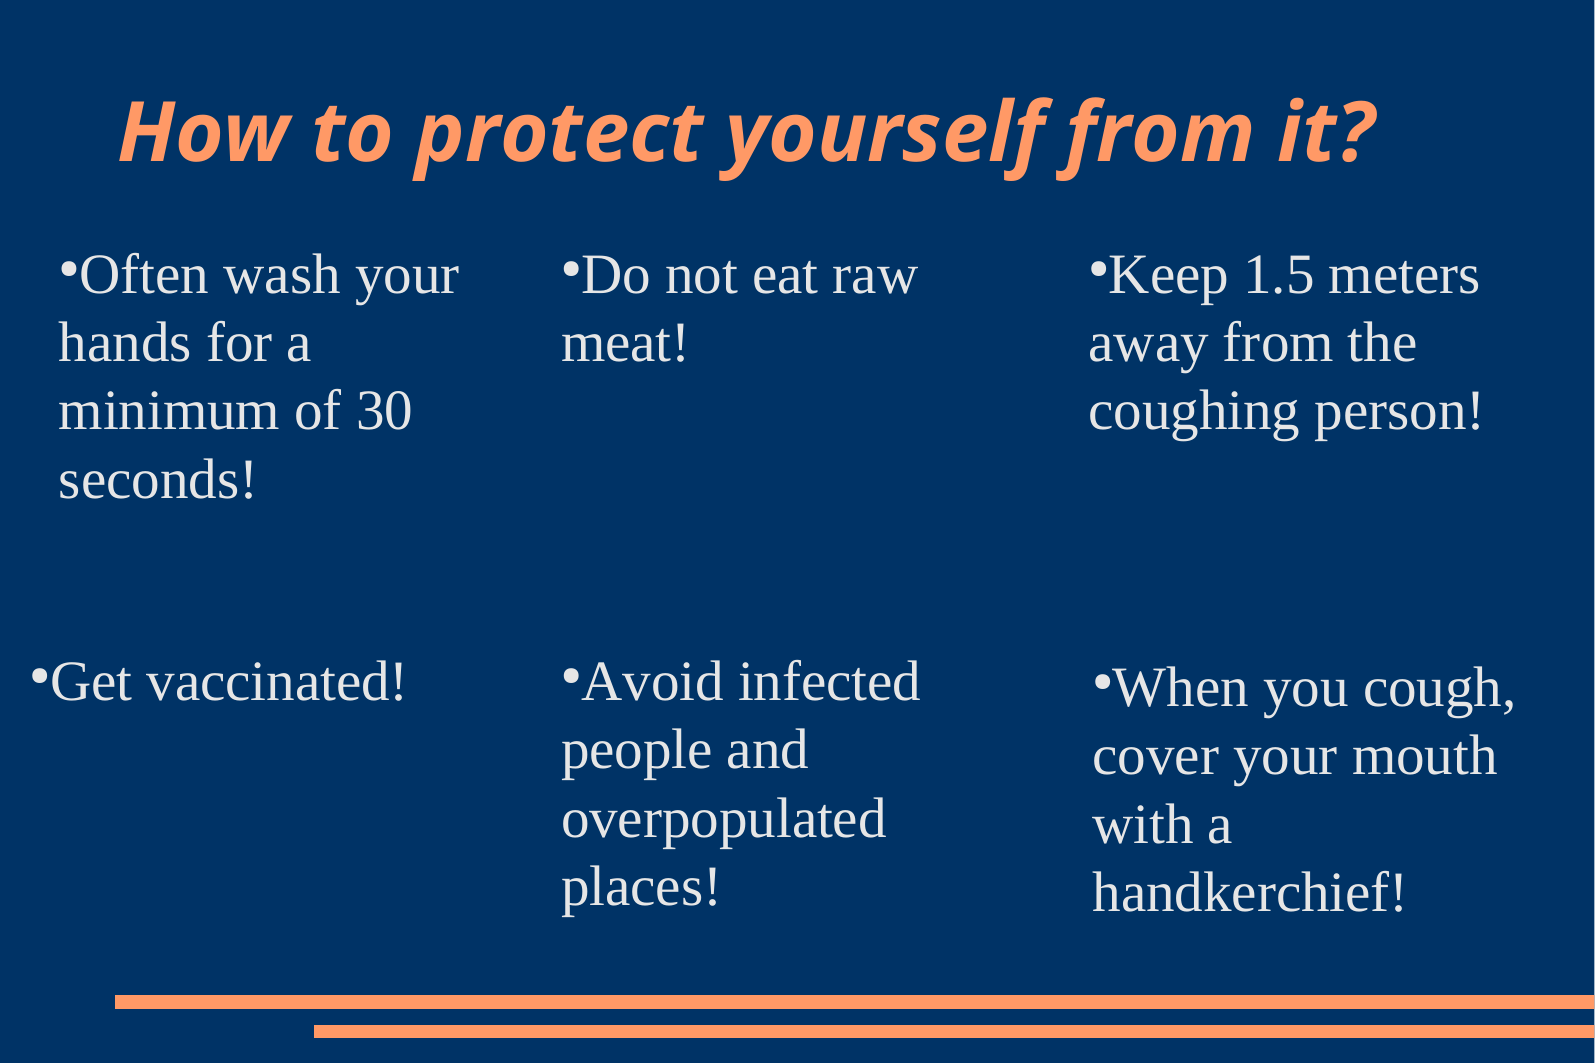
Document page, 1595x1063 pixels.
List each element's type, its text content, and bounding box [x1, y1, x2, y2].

list Often wash your hands for a minimum of 30 seconds! [59, 236, 506, 568]
list Get vaccinated! [29, 643, 477, 975]
list Keep 1.5 meters away from the coughing person! [1088, 236, 1536, 568]
title How to protect yourself from it? [117, 39, 1479, 218]
list Avoid infected people and overpopulated places! [561, 643, 1008, 975]
list When you cough, cover your mouth with a handkerchief! [1092, 649, 1540, 970]
list Do not eat raw meat! [561, 236, 1008, 568]
